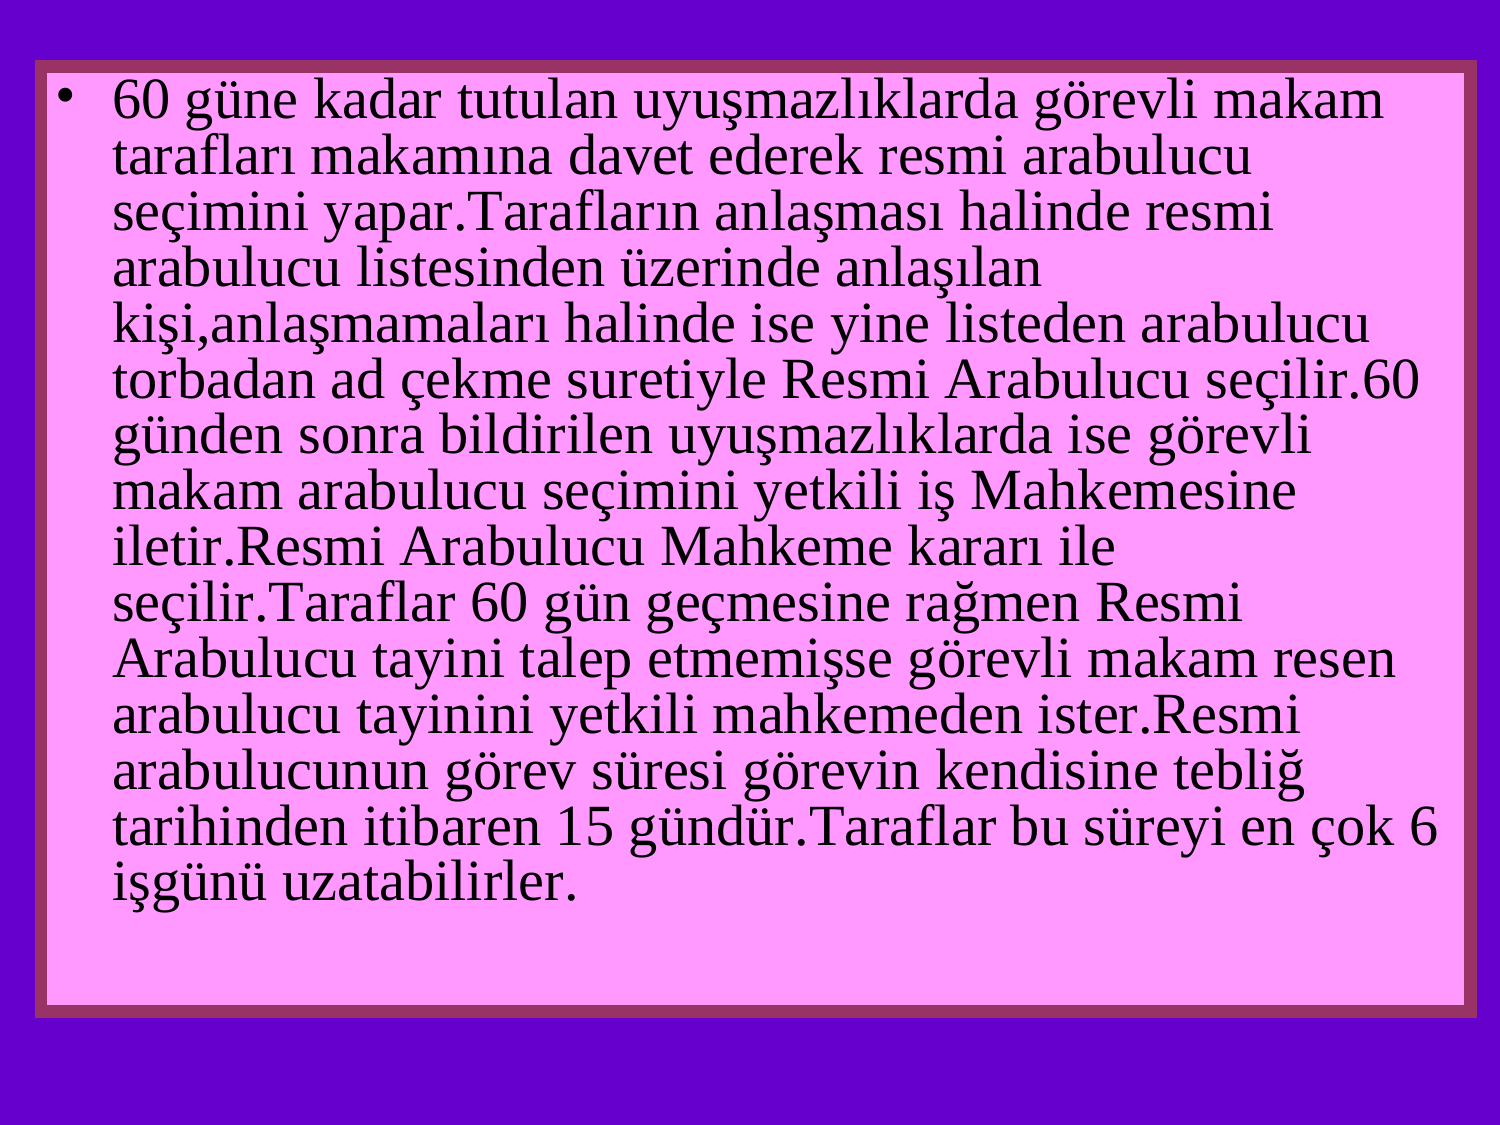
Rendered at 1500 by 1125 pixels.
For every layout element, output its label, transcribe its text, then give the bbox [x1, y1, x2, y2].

list 60 güne kadar tutulan uyuşmazlıklarda görevli makam tarafları makamına davet ederek resmi arabulucu seçimini yapar.Tarafların anlaşması halinde resmi arabulucu listesinden üzerinde anlaşılan kişi,anlaşmamaları halinde ise yine listeden arabulucu torbadan ad çekme suretiyle Resmi Arabulucu seçilir.60 günden sonra bildirilen uyuşmazlıklarda ise görevli makam arabulucu seçimini yetkili iş Mahkemesine iletir.Resmi Arabulucu Mahkeme kararı ile seçilir.Taraflar 60 gün geçmesine rağmen Resmi Arabulucu tayini talep etmemişse görevli makam resen arabulucu tayinini yetkili mahkemeden ister.Resmi arabulucunun görev süresi görevin kendisine tebliğ tarihinden itibaren 15 gündür.Taraflar bu süreyi en çok 6 işgünü uzatabilirler. [41, 66, 1471, 1012]
